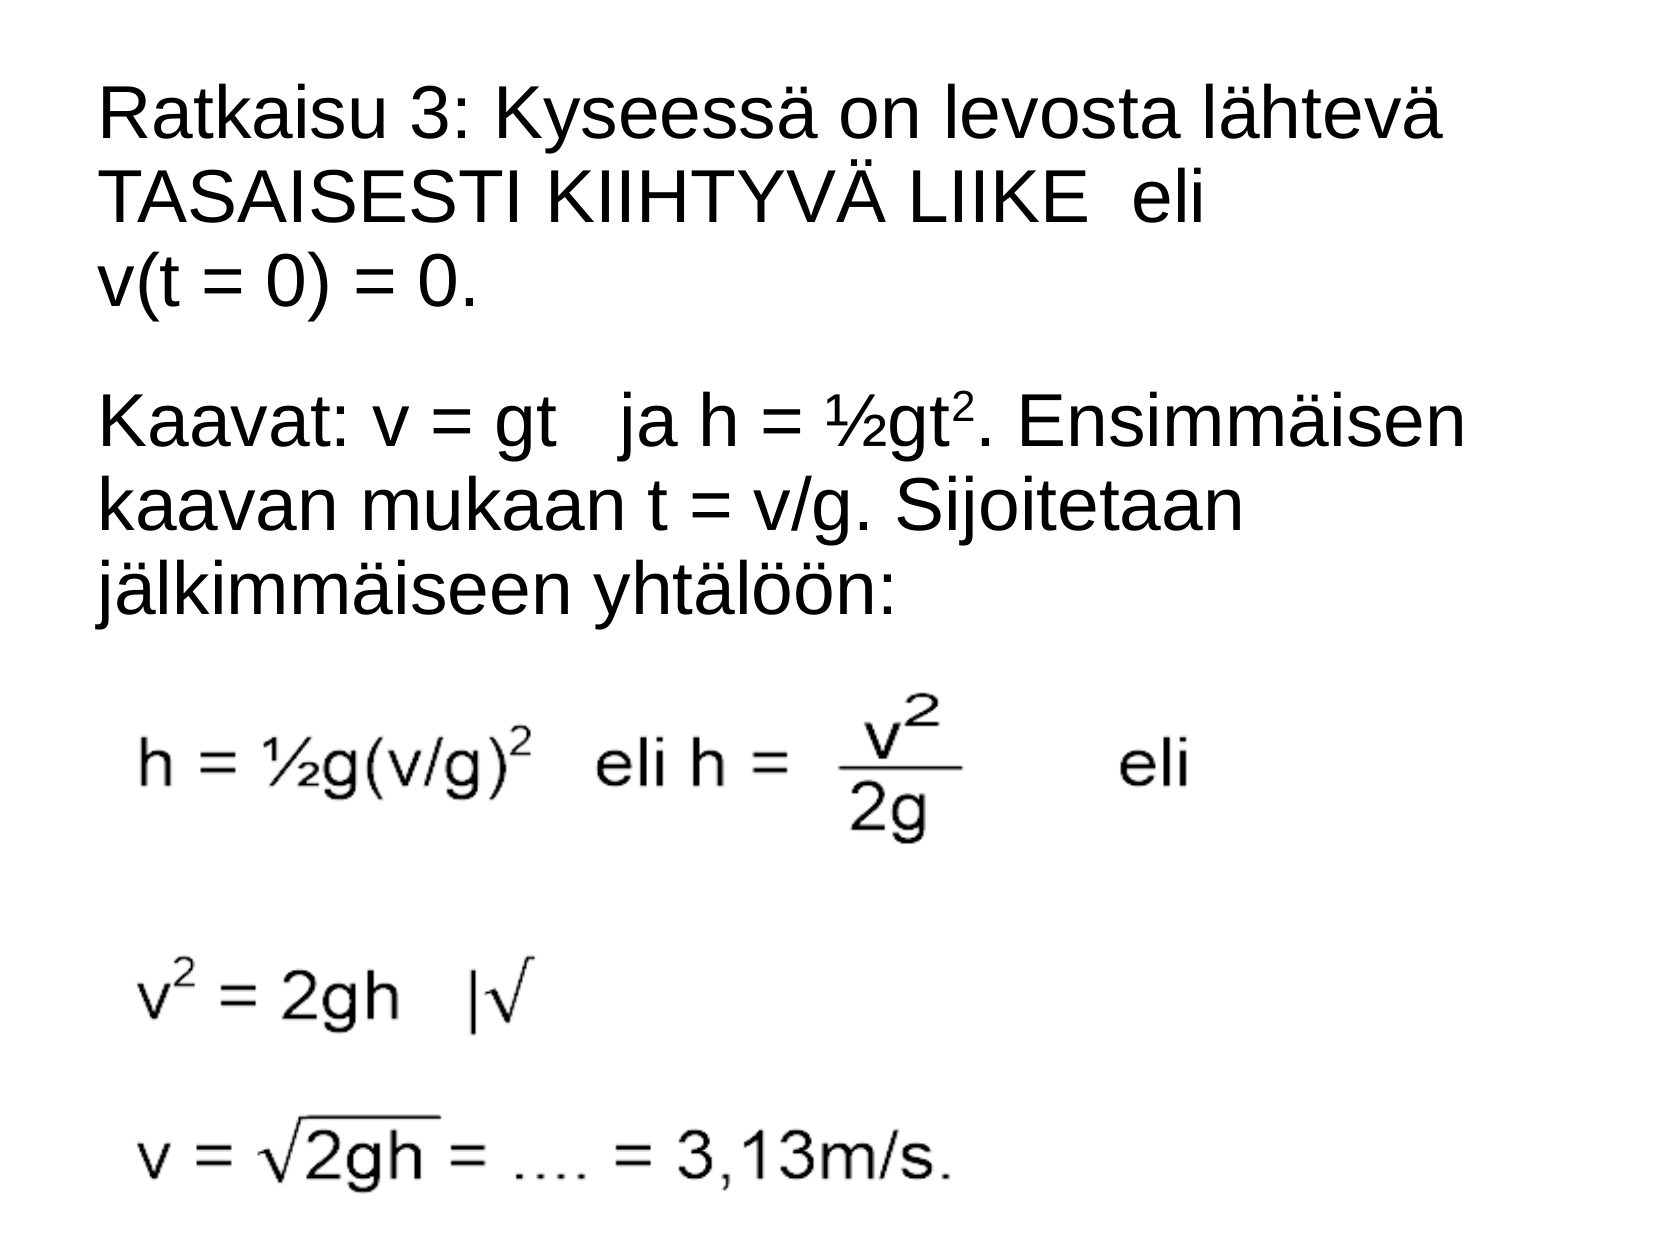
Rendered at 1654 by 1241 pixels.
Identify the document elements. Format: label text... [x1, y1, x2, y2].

text_box Ratkaisu 3: Kyseessä on levosta lähtevä TASAISESTI KIIHTYVÄ LIIKE eli v(t = 0) = 0. Kaavat: v = gt ja h = ½gt2. Ensimmäisen kaavan mukaan t = v/g. Sijoitetaan jälkimmäiseen yhtälöön: [82, 63, 1512, 638]
picture [90, 649, 1290, 1210]
